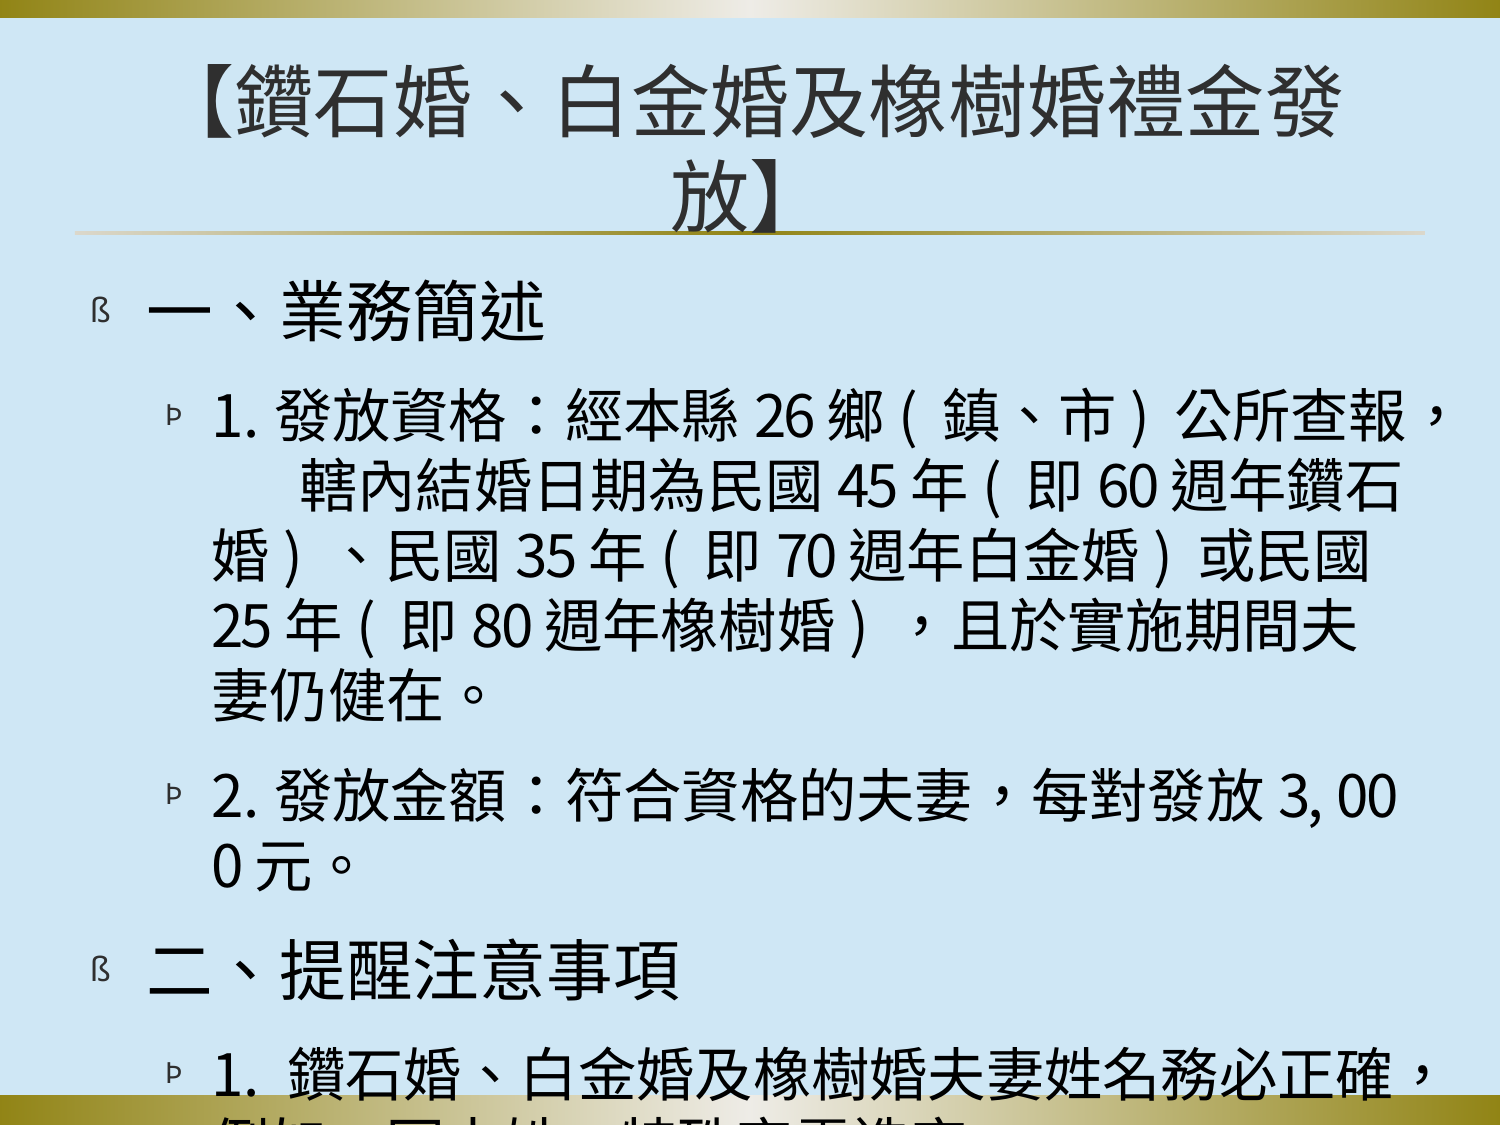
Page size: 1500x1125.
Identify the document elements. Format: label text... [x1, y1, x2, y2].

title 【鑽石婚、白金婚及橡樹婚禮金發放】 [75, 45, 1425, 233]
list 一、業務簡述 1.發放資格：經本縣26鄉(鎮、市)公所查報， 轄內結婚日期為民國45年(即60週年鑽石婚)、民國35年(即70週年白金婚)或民國25年(即80週年橡樹婚)，且於實施期間夫妻仍健在。 2.發放金額：符合資格的夫妻，每對發放3,000元。 二、提醒注意事項 1. 鑽石婚、白金婚及橡樹婚夫妻姓名務必正確，例如：冠夫姓、特殊字需造字。 2.設籍本縣不同鄉鎮市，請擇一鄉鎮市領取。 [75, 262, 1425, 1083]
